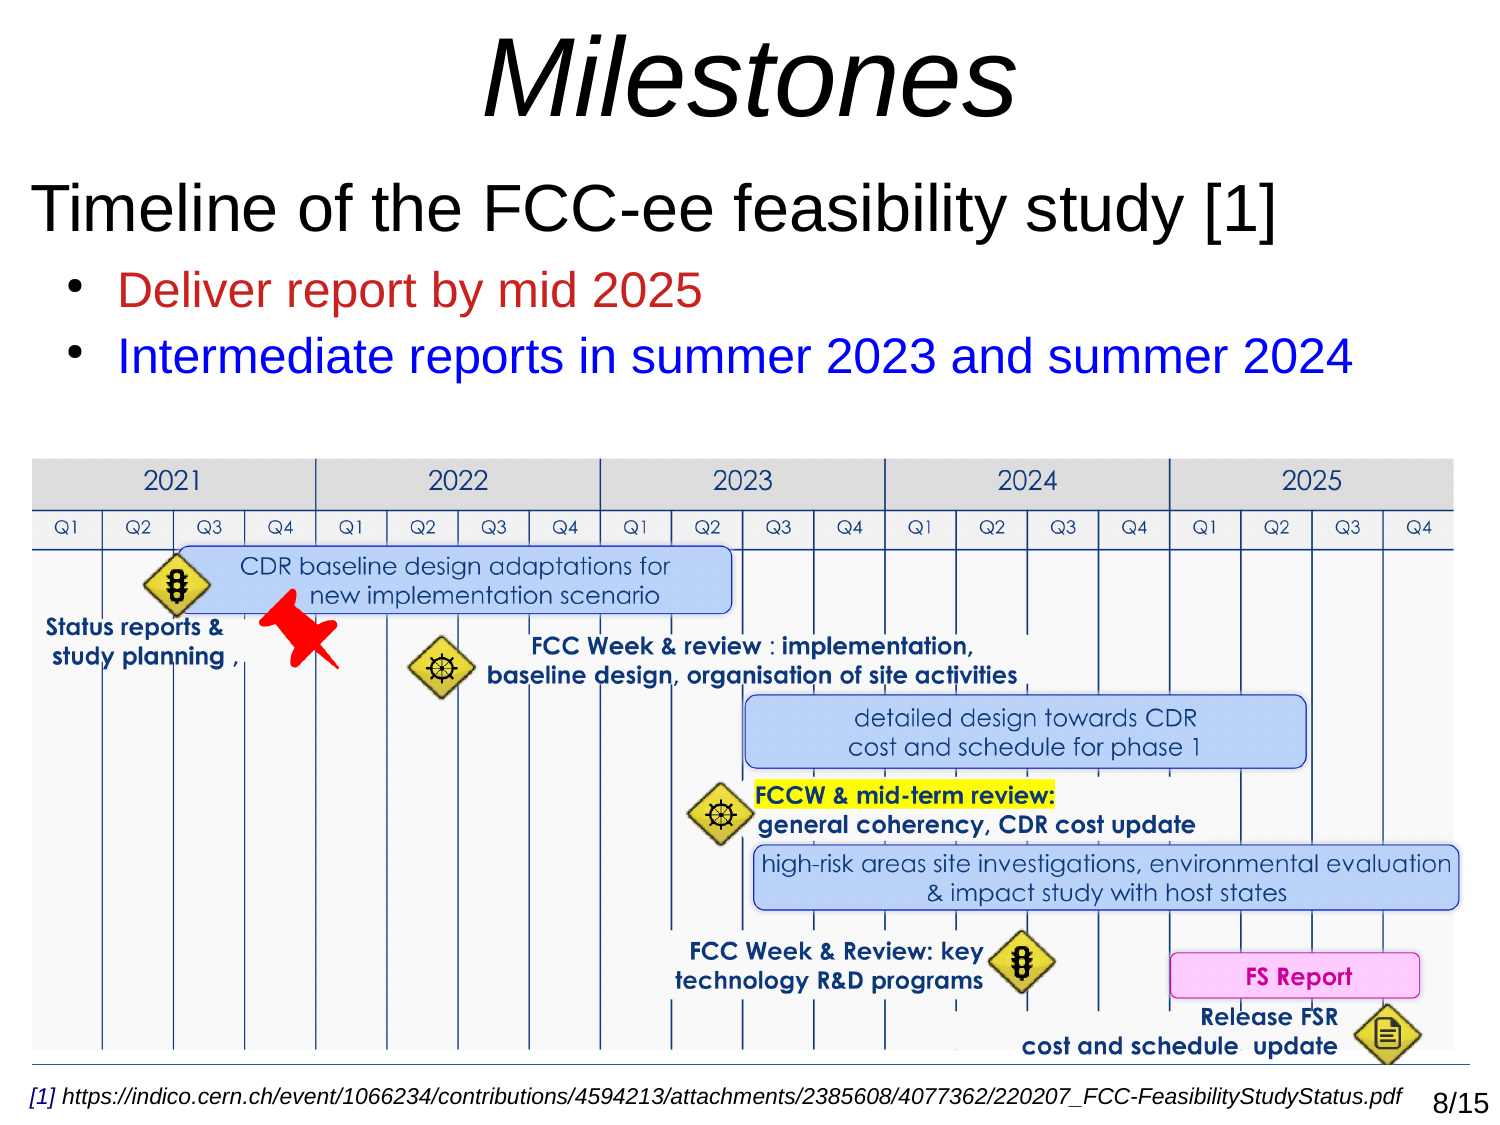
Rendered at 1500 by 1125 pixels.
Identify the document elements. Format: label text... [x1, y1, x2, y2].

title Milestones [0, 6, 1500, 165]
text_box [1] https://indico.cern.ch/event/1066234/contributions/4594213/attachments/2385608/4077362/220207_FCC-FeasibilityStudyStatus.pdf [8, 1076, 1447, 1122]
list Timeline of the FCC-ee feasibility study [1] Deliver report by mid 2025 Intermediate reports in summer 2023 and summer 2024 [30, 165, 1456, 1072]
picture [32, 450, 1470, 1065]
